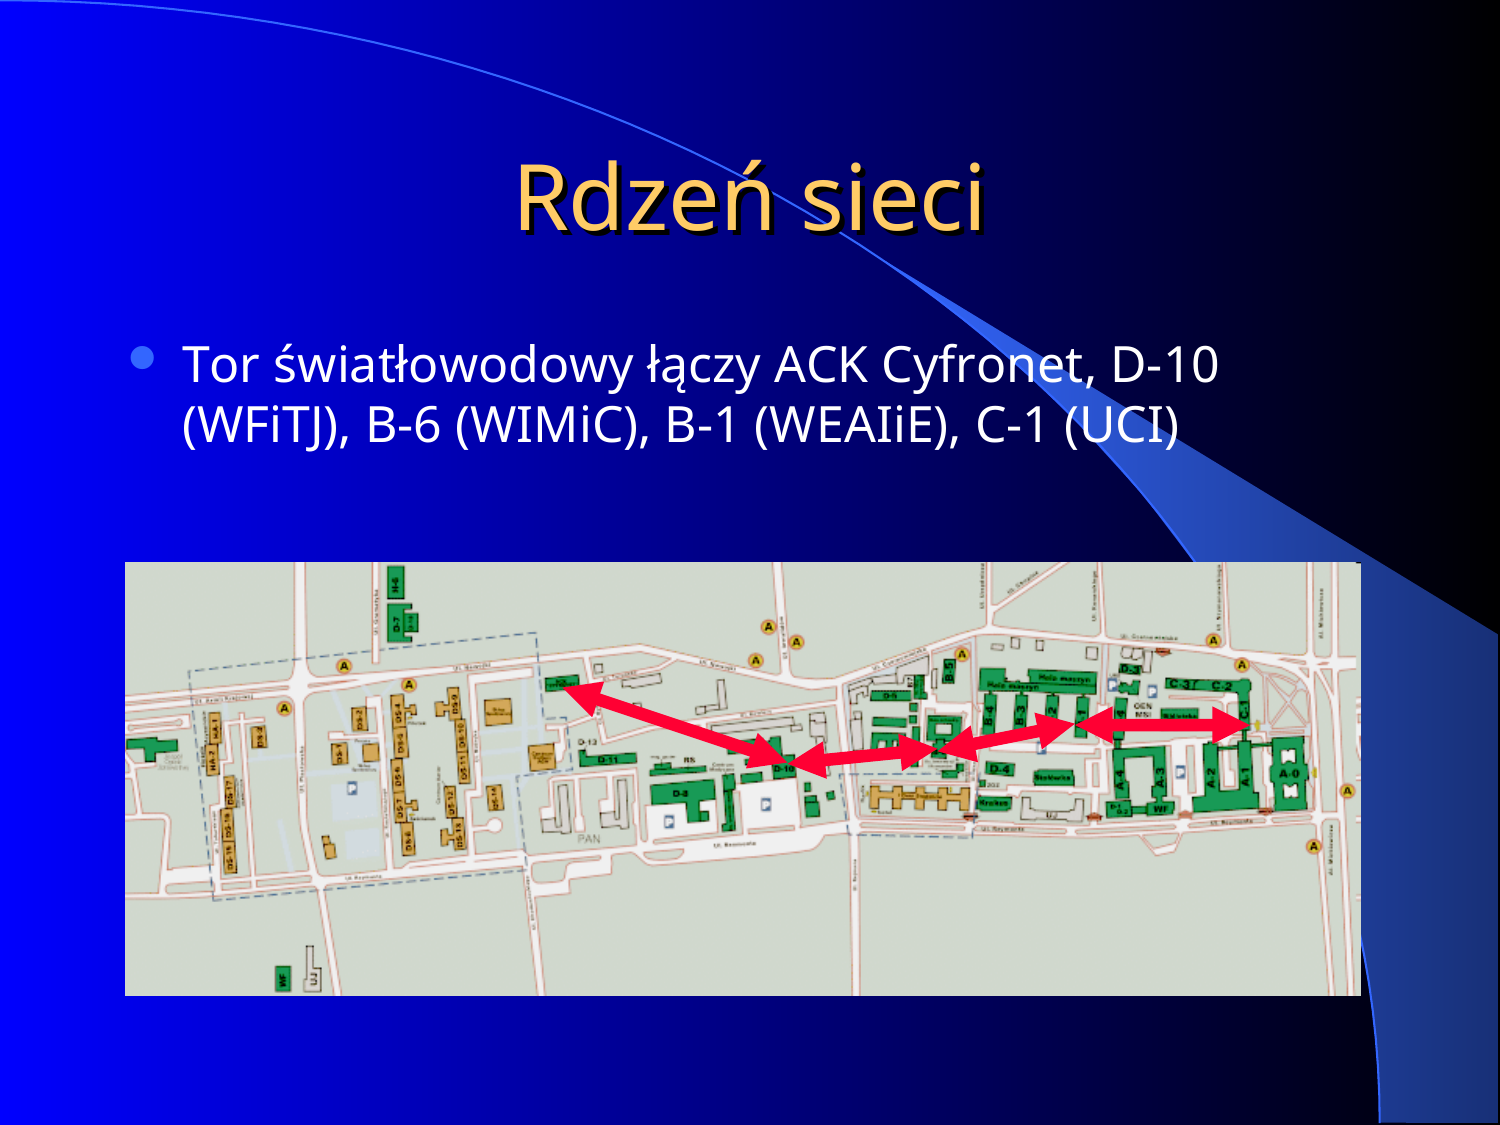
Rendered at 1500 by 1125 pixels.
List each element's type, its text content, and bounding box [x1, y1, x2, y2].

picture [125, 562, 1361, 996]
title Rdzeń sieci [112, 99, 1388, 288]
text_box Tor światłowodowy łączy ACK Cyfronet, D-10 (WFiTJ), B-6 (WIMiC), B-1 (WEAIiE), C-1 (UCI) [112, 324, 1388, 1001]
